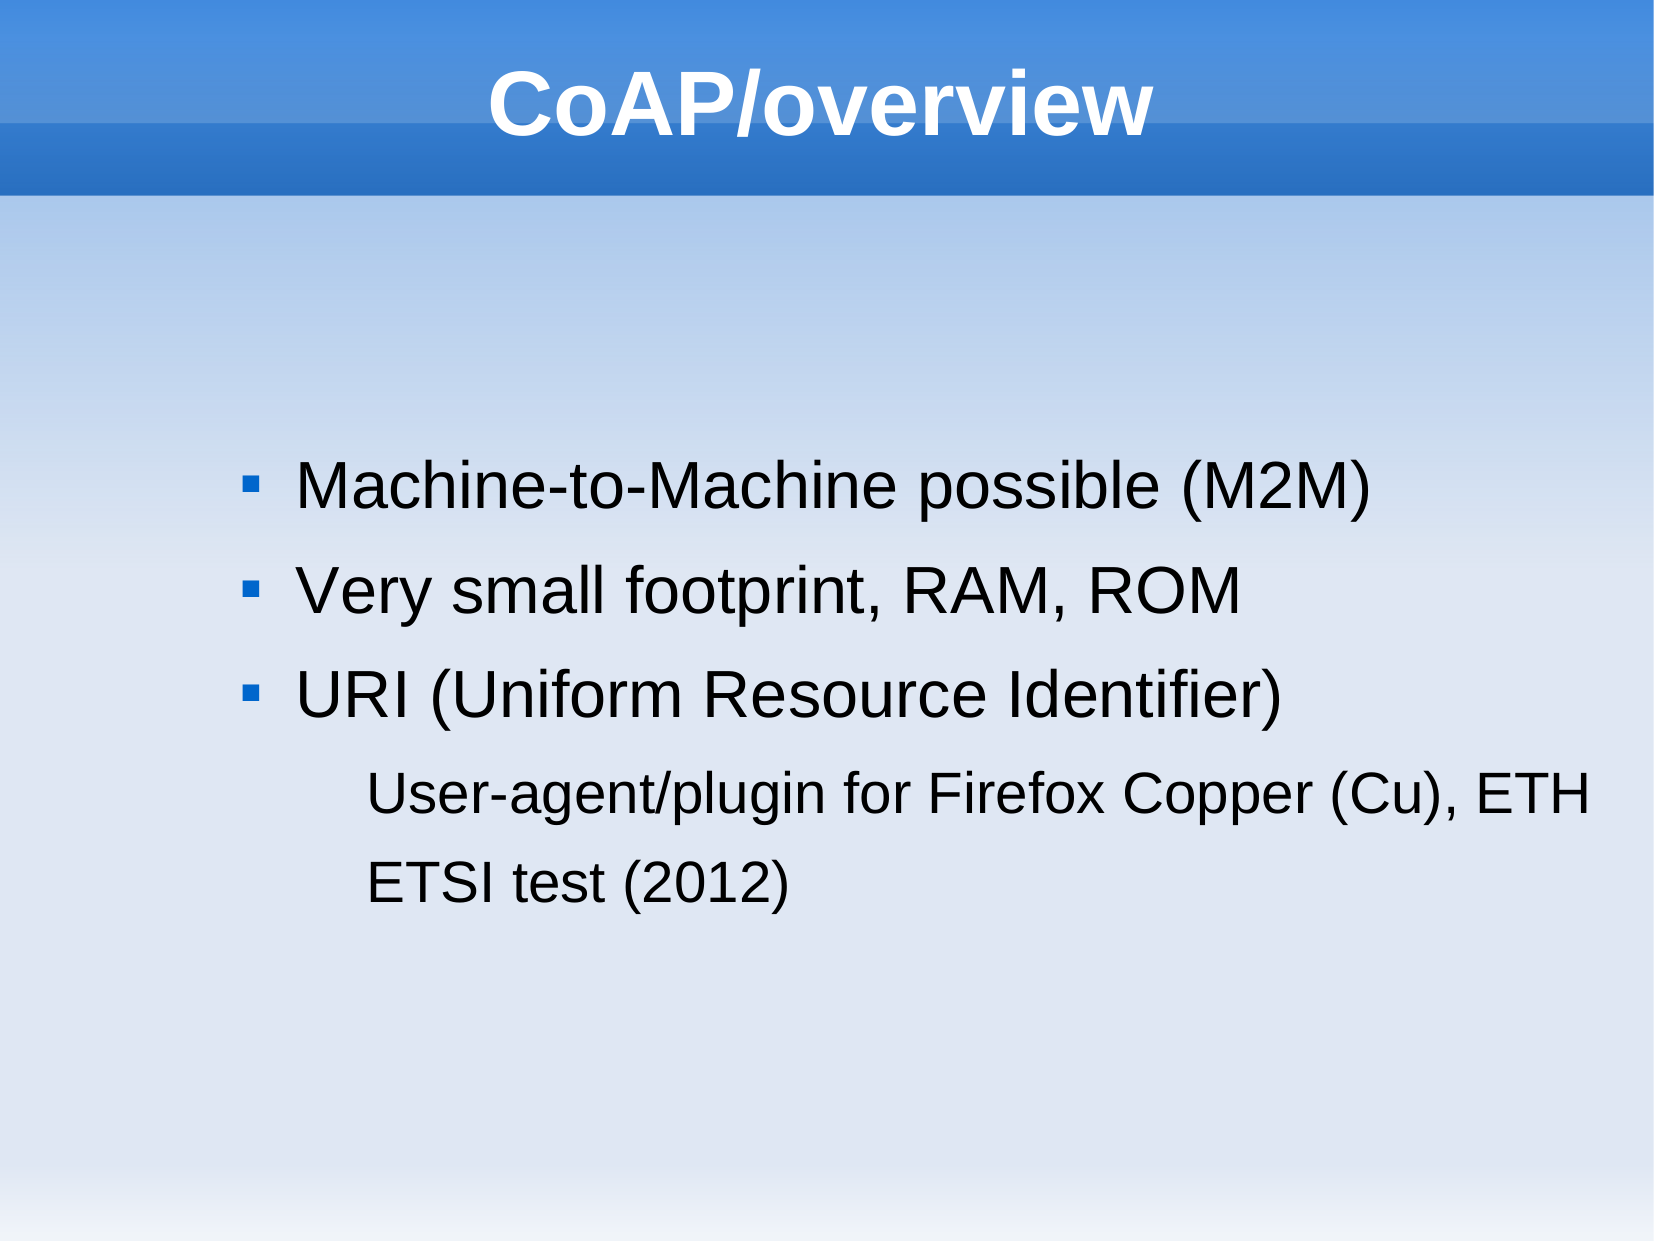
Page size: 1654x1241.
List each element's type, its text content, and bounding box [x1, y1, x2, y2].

list Machine-to-Machine possible (M2M) Very small footprint, RAM, ROM URI (Uniform Resource Identifier) User-agent/plugin for Firefox Copper (Cu), ETH ETSI test (2012) [225, 343, 1654, 1163]
picture [0, 0, 1654, 1241]
title CoAP/overview [76, 0, 1565, 208]
